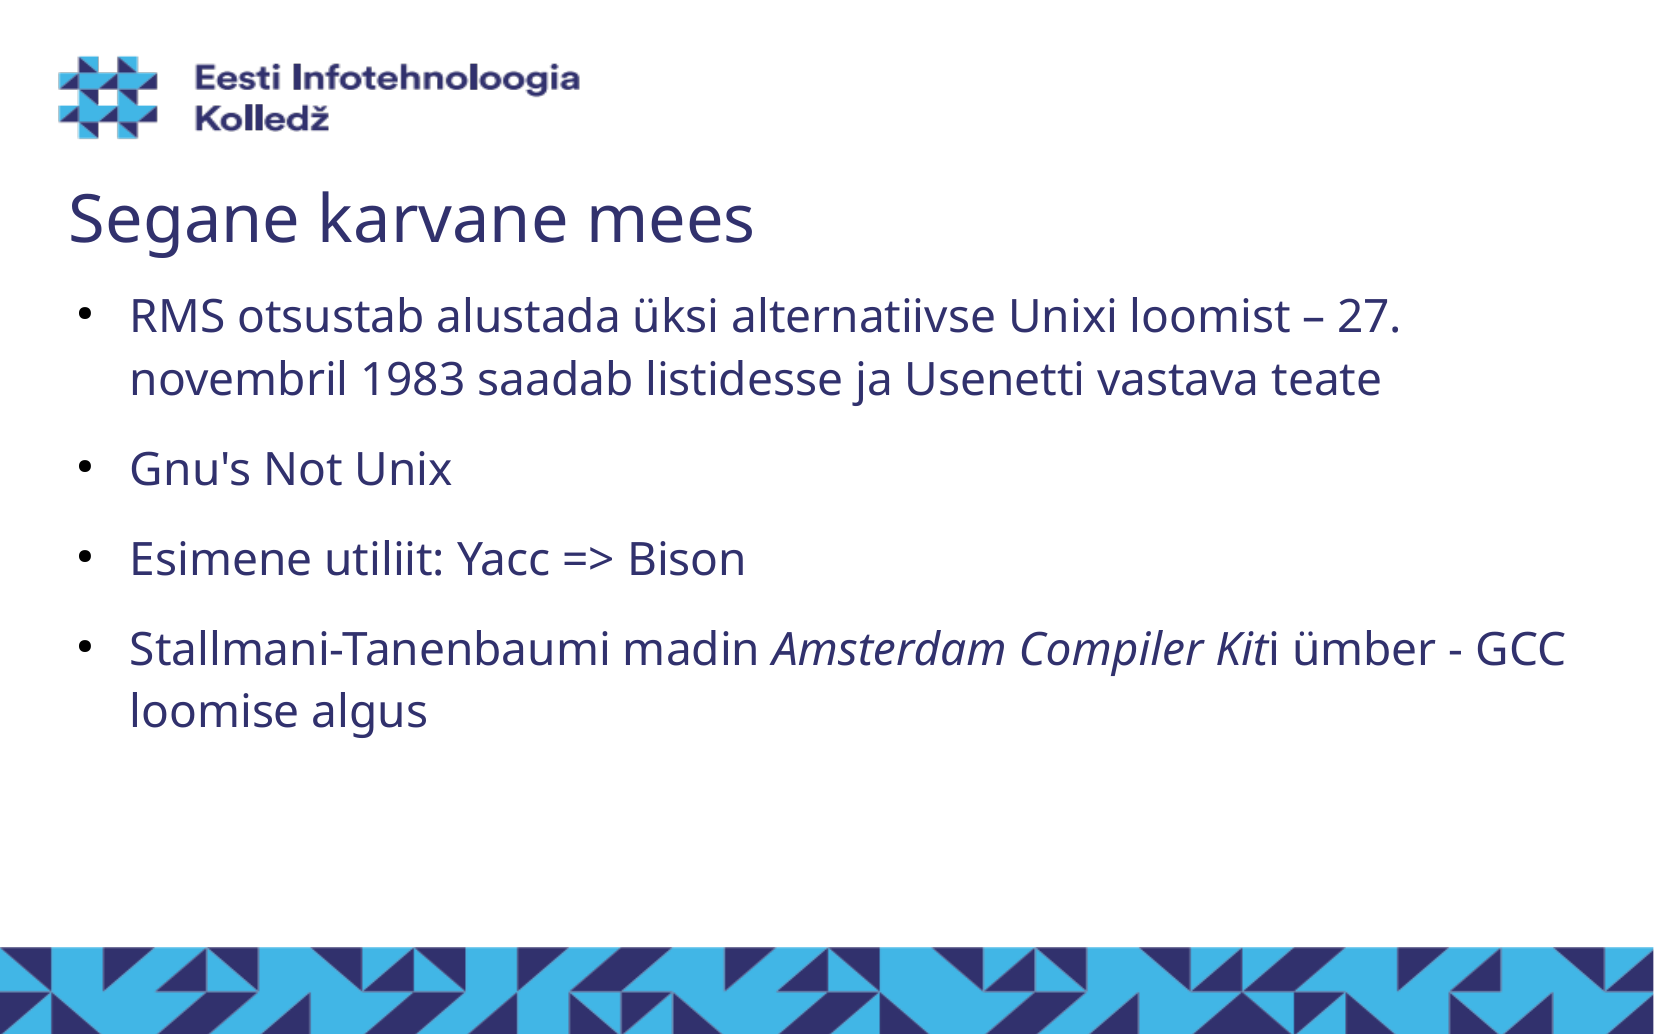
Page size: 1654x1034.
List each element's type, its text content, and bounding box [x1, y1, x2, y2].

list RMS otsustab alustada üksi alternatiivse Unixi loomist – 27. novembril 1983 saadab listidesse ja Usenetti vastava teate Gnu's Not Unix Esimene utiliit: Yacc => Bison Stallmani-Tanenbaumi madin Amsterdam Compiler Kiti ümber - GCC loomise algus [59, 283, 1595, 936]
title Segane karvane mees [68, 147, 1536, 283]
